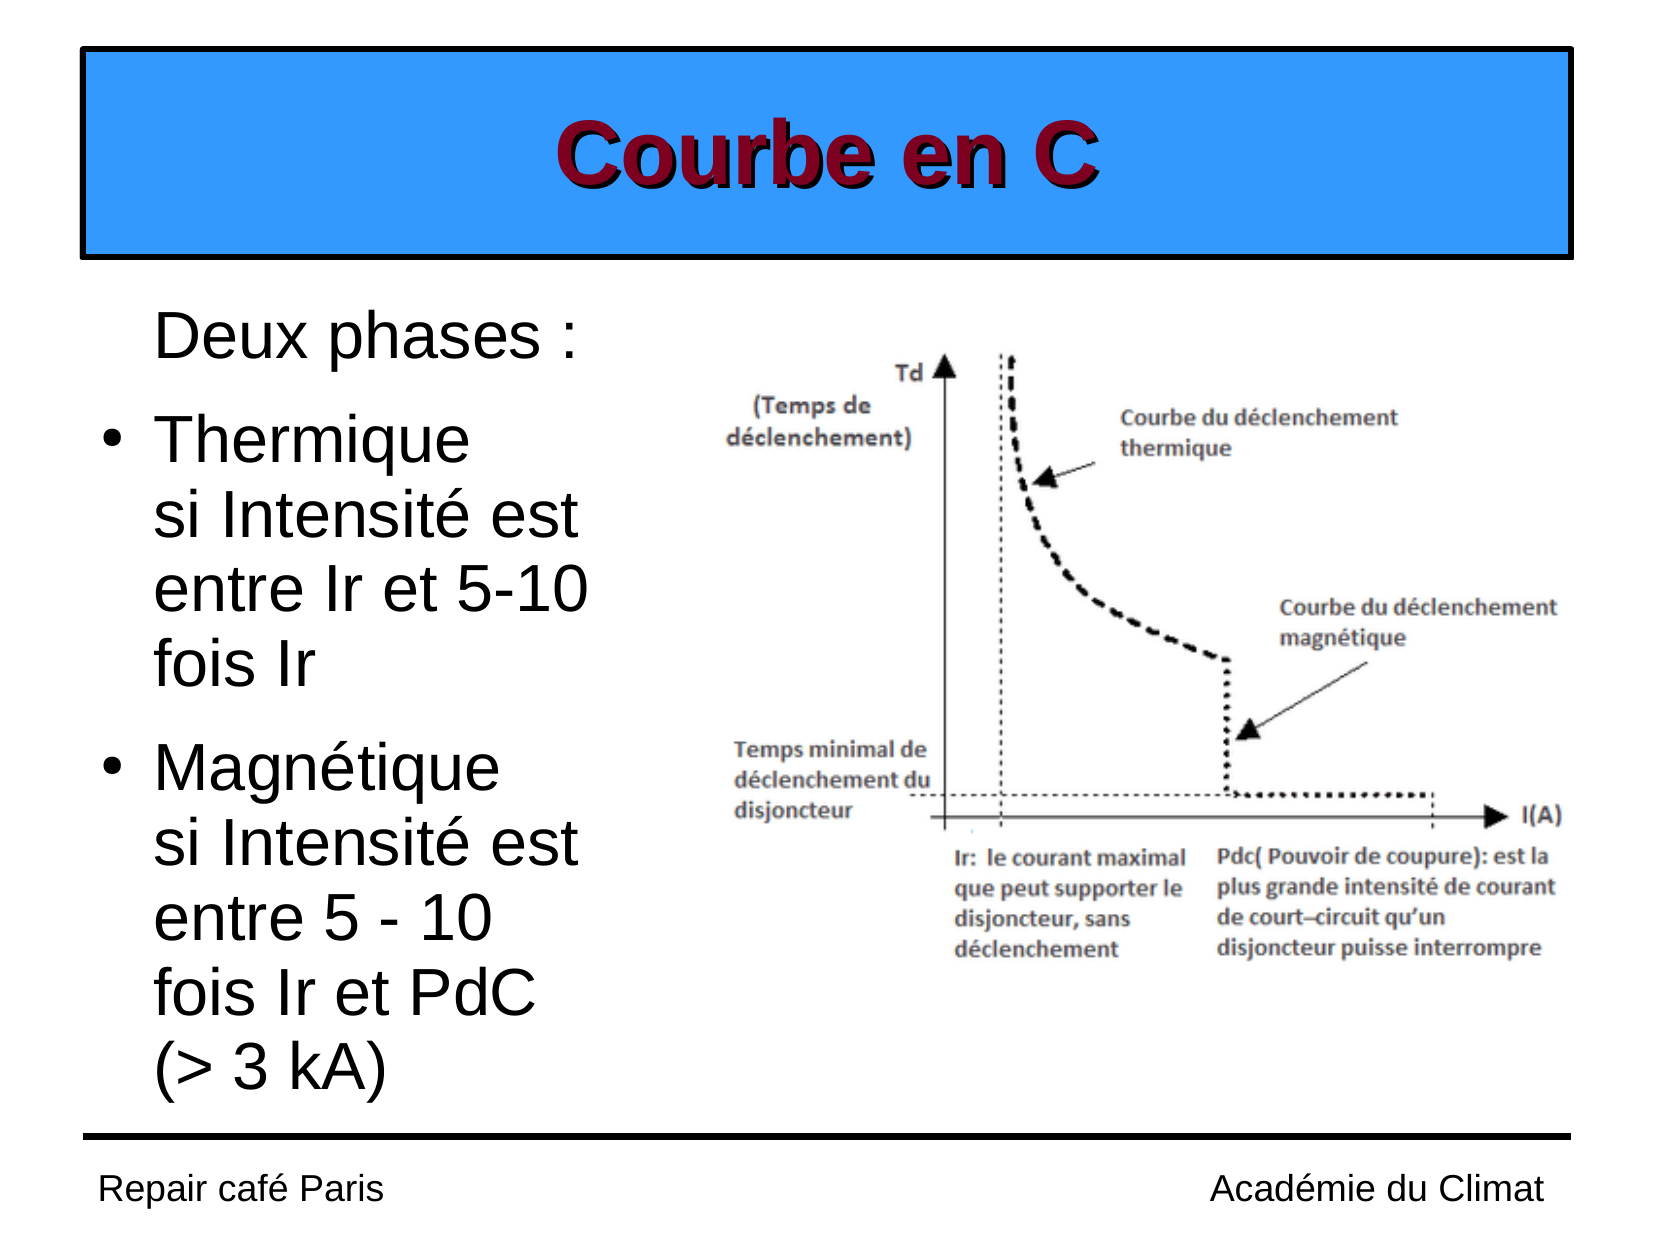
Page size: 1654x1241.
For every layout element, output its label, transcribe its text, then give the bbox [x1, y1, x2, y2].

title Courbe en C [82, 49, 1571, 257]
text_box Repair café Paris Académie du Climat [82, 1160, 1571, 1217]
list Deux phases : Thermique si Intensité est entre Ir et 5-10 fois Ir Magnétique si Intensité est entre 5 - 10 fois Ir et PdC (> 3 kA) [82, 297, 591, 1105]
picture [721, 336, 1595, 981]
